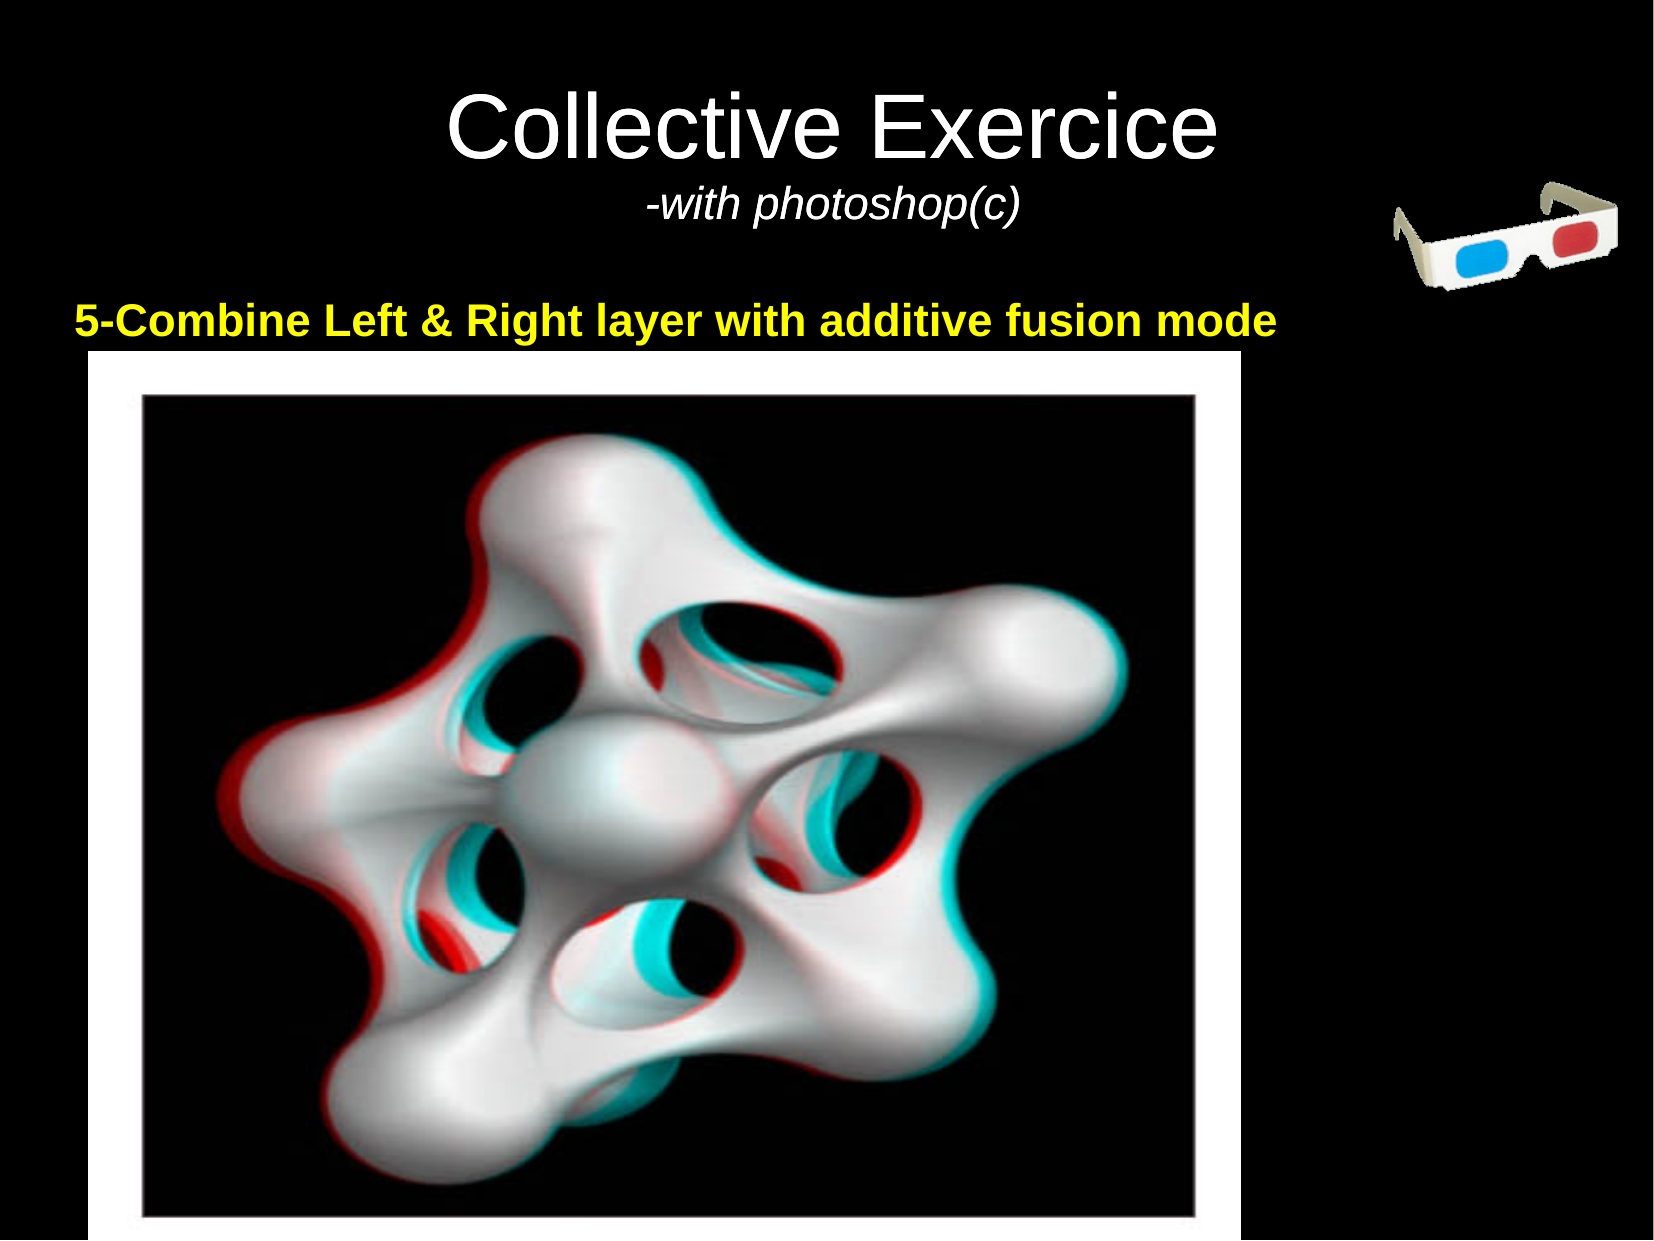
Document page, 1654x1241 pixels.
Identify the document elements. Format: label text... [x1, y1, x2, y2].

picture [88, 351, 1241, 1241]
title Collective Exercice -with photoshop(c) [89, 59, 1578, 246]
text_box 5-Combine Left & Right layer with additive fusion mode [59, 287, 1595, 355]
picture [1388, 176, 1625, 296]
